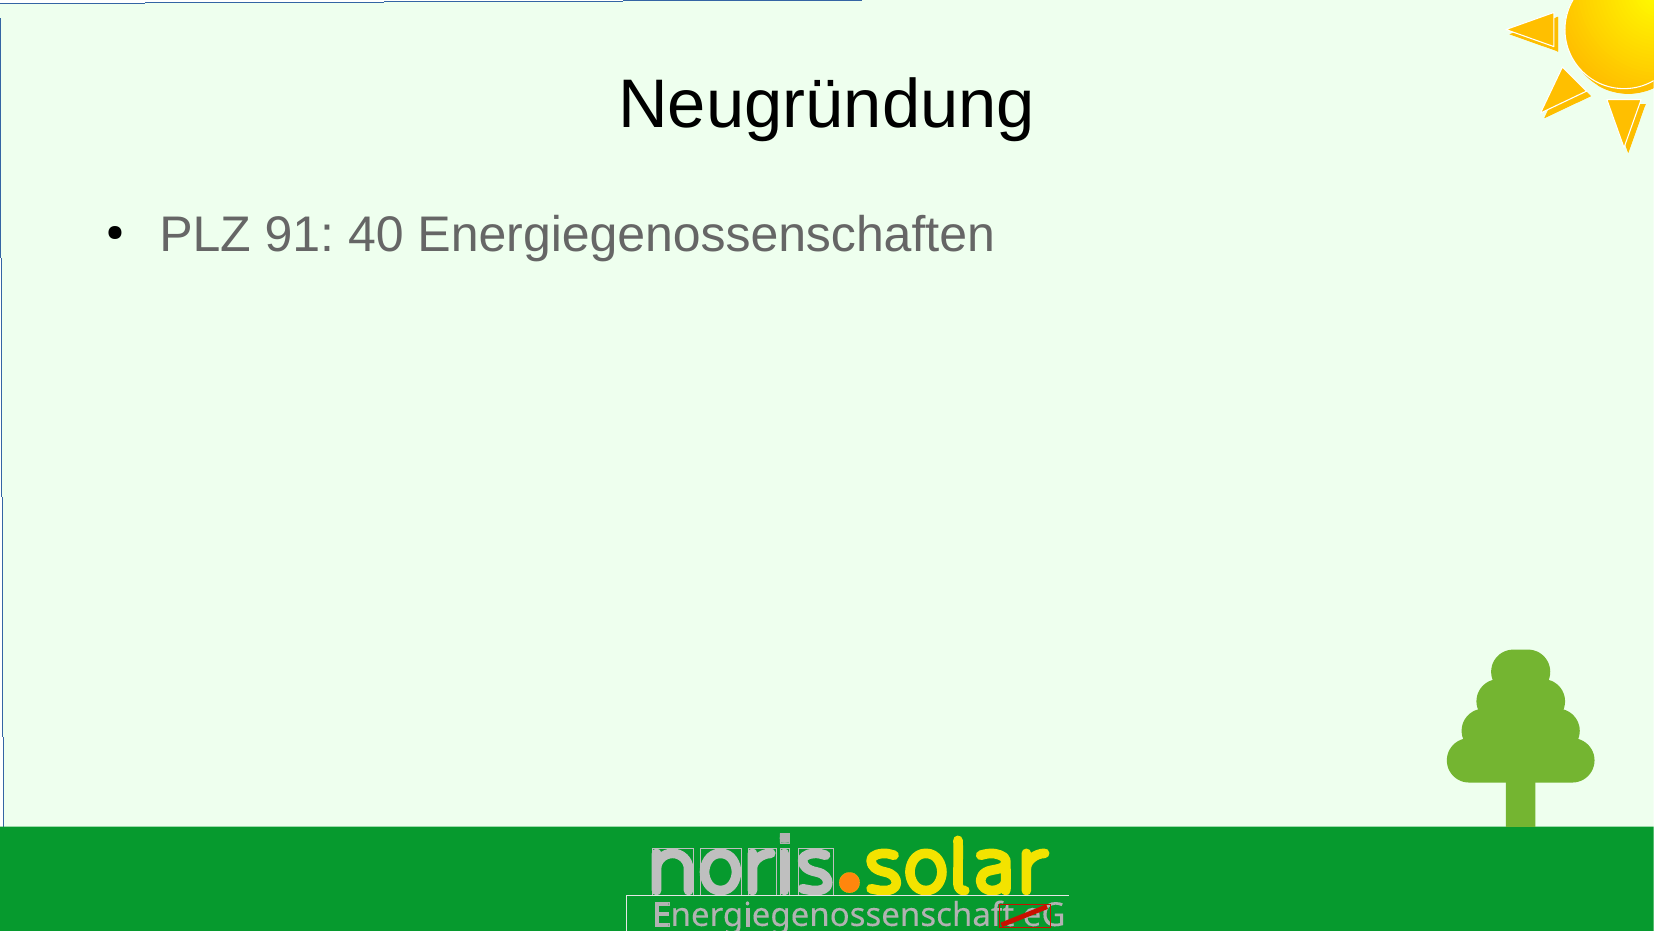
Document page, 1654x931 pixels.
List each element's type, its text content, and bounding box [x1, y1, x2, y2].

list PLZ 91: 40 Energiegenossenschaften [88, 206, 1565, 768]
title Neugründung [88, 29, 1565, 178]
